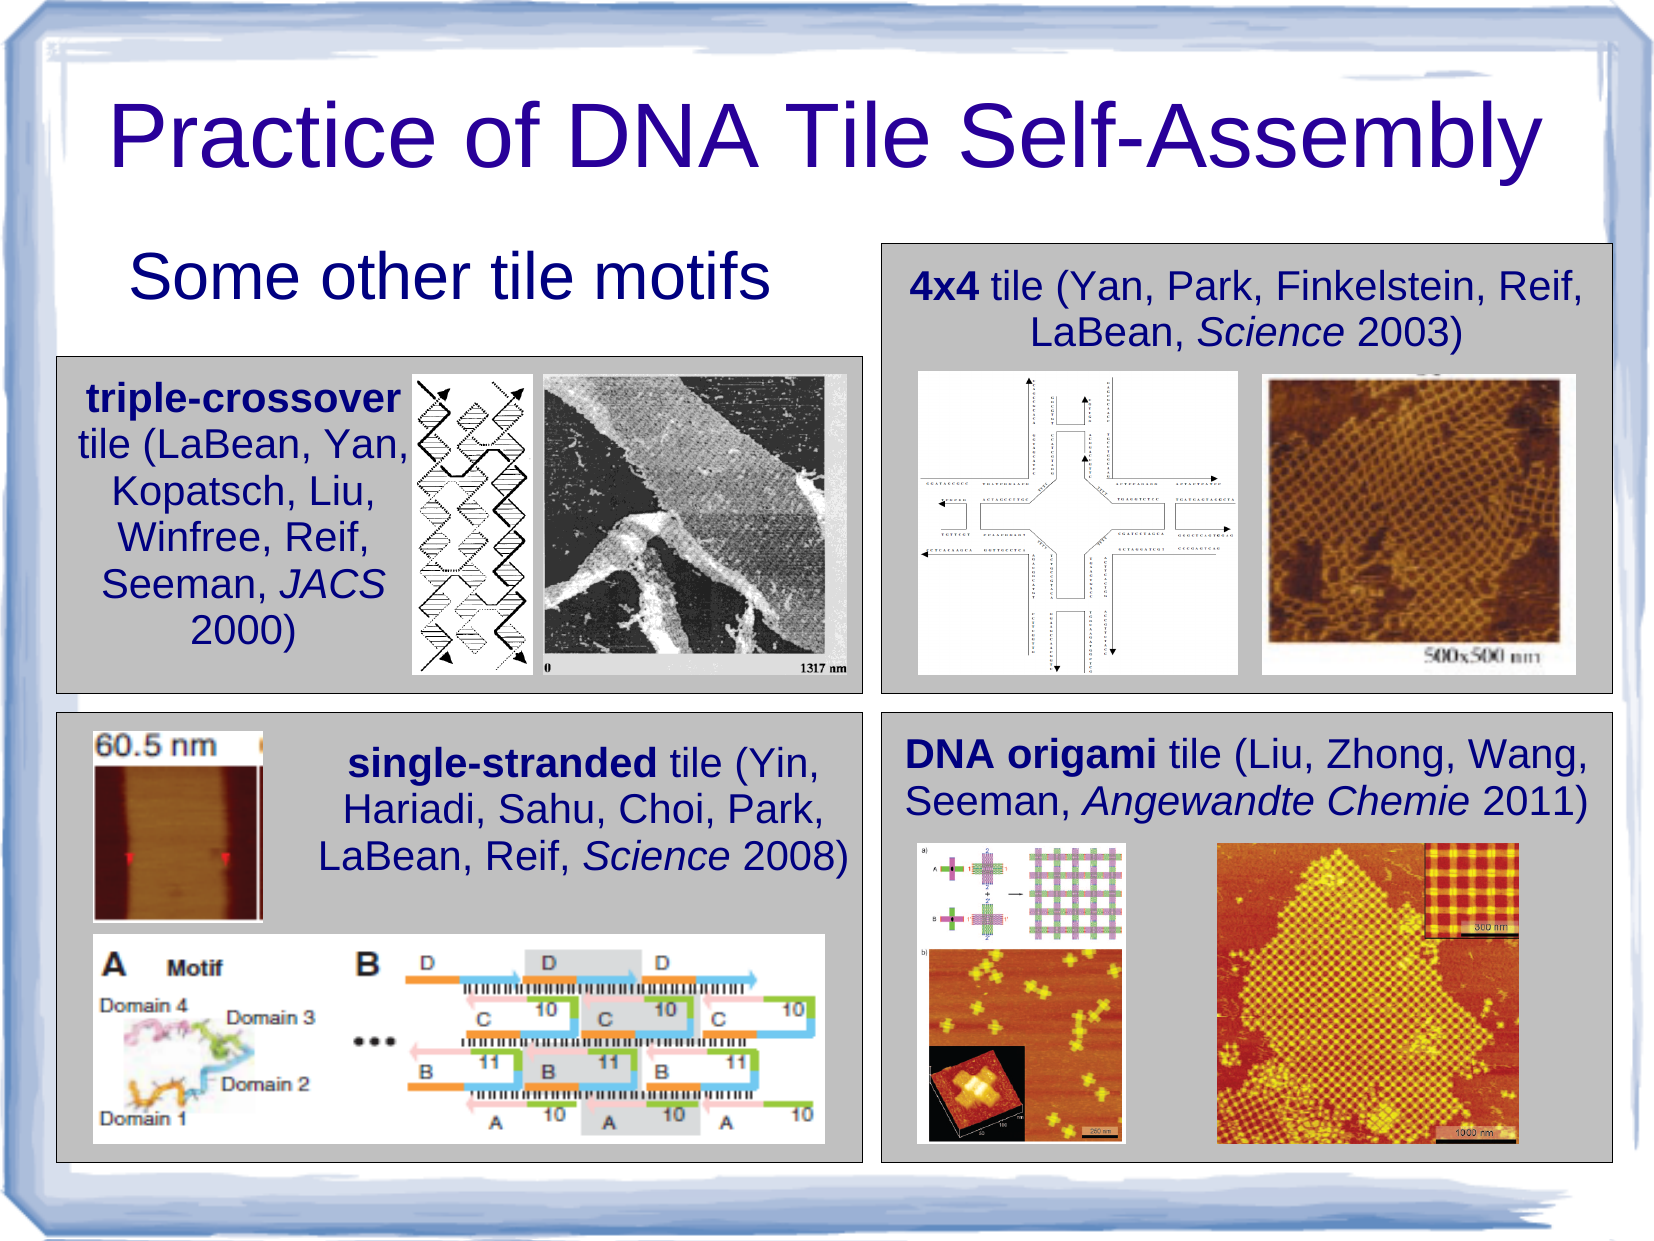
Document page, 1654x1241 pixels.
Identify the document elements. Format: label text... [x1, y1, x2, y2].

title Practice of DNA Tile Self-Assembly [82, 31, 1571, 239]
list single-stranded tile (Yin, Hariadi, Sahu, Choi, Park, LaBean, Reif, Science 2008) [304, 739, 863, 882]
list DNA origami tile (Liu, Zhong, Wang, Seeman, Angewandte Chemie 2011) [881, 731, 1613, 826]
text_box [56, 356, 863, 694]
list Some other tile motifs [75, 238, 826, 344]
list triple-crossover tile (LaBean, Yan, Kopatsch, Liu, Winfree, Reif, Seeman, JACS 2000) [56, 374, 432, 657]
text_box [56, 712, 863, 1163]
picture [0, 0, 1654, 1241]
text_box [881, 712, 1613, 731]
text_box [881, 826, 1613, 1163]
text_box [881, 243, 1613, 694]
list 4x4 tile (Yan, Park, Finkelstein, Reif, LaBean, Science 2003) [900, 262, 1594, 358]
